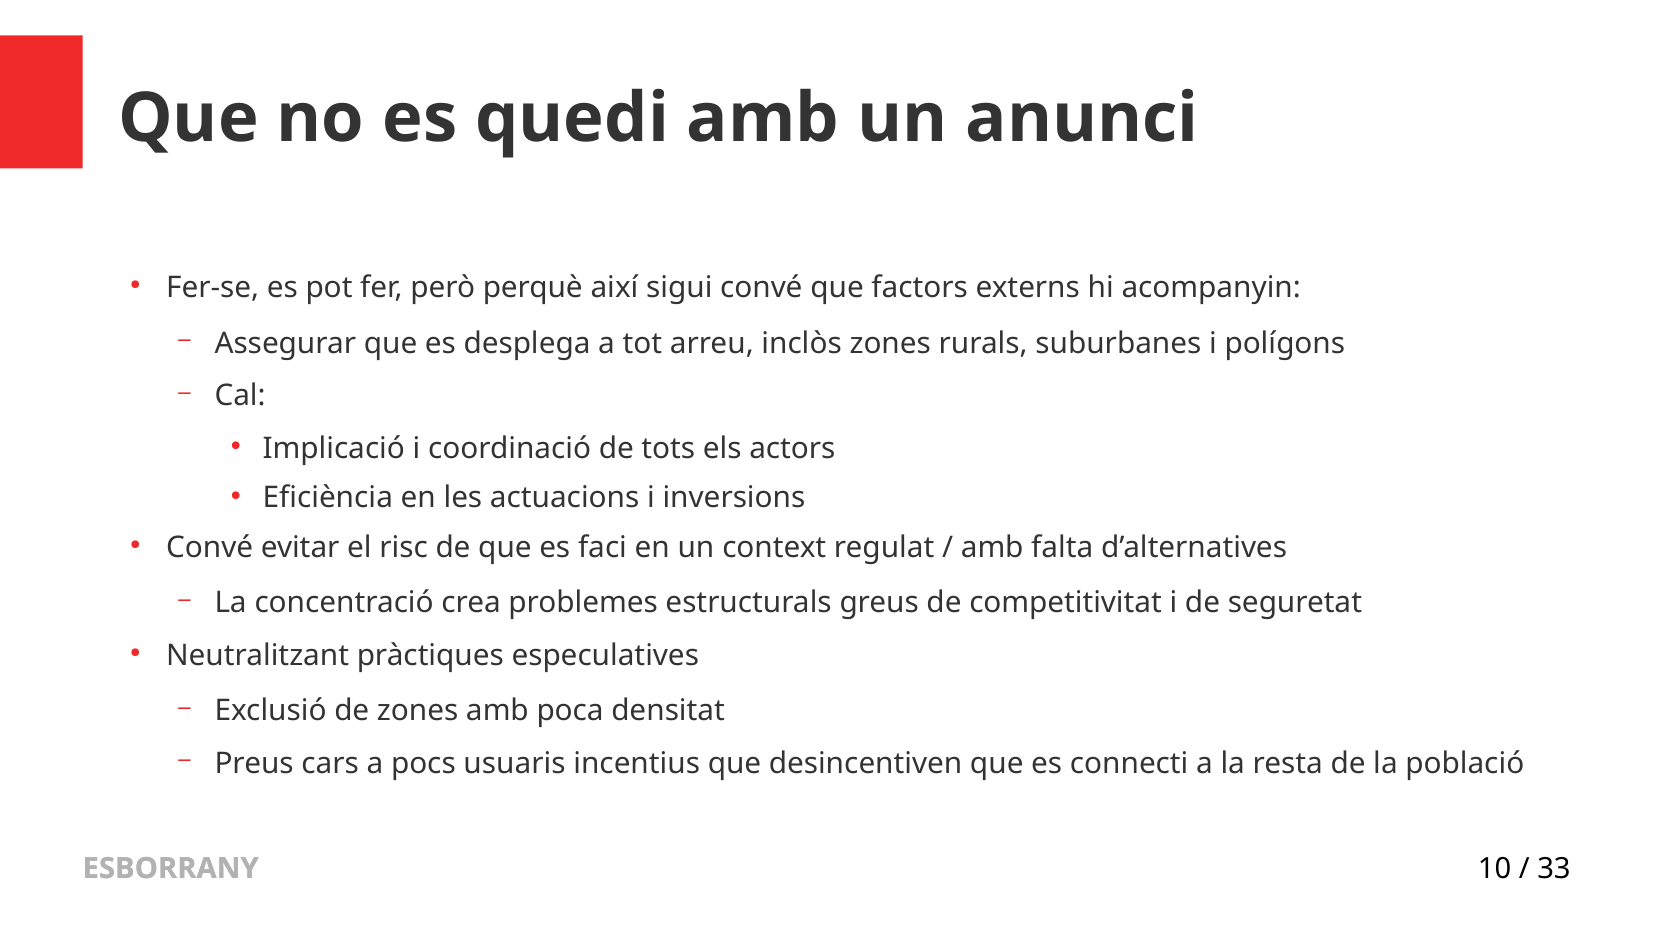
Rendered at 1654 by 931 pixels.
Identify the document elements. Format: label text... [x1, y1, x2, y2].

title Que no es quedi amb un anunci [118, 37, 1571, 193]
list Fer-se, es pot fer, però perquè així sigui convé que factors externs hi acompanyin: Assegurar que es desplega a tot arreu, inclòs zones rurals, suburbanes i polígons Cal: Implicació i coordinació de tots els actors Eficiència en les actuacions i inversions Convé evitar el risc de que es faci en un context regulat / amb falta d’alternatives La concentració crea problemes estructurals greus de competitivitat i de seguretat Neutralitzant pràctiques especulatives Exclusió de zones amb poca densitat Preus cars a pocs usuaris incentius que desincentiven que es connecti a la resta de la població [118, 265, 1536, 806]
